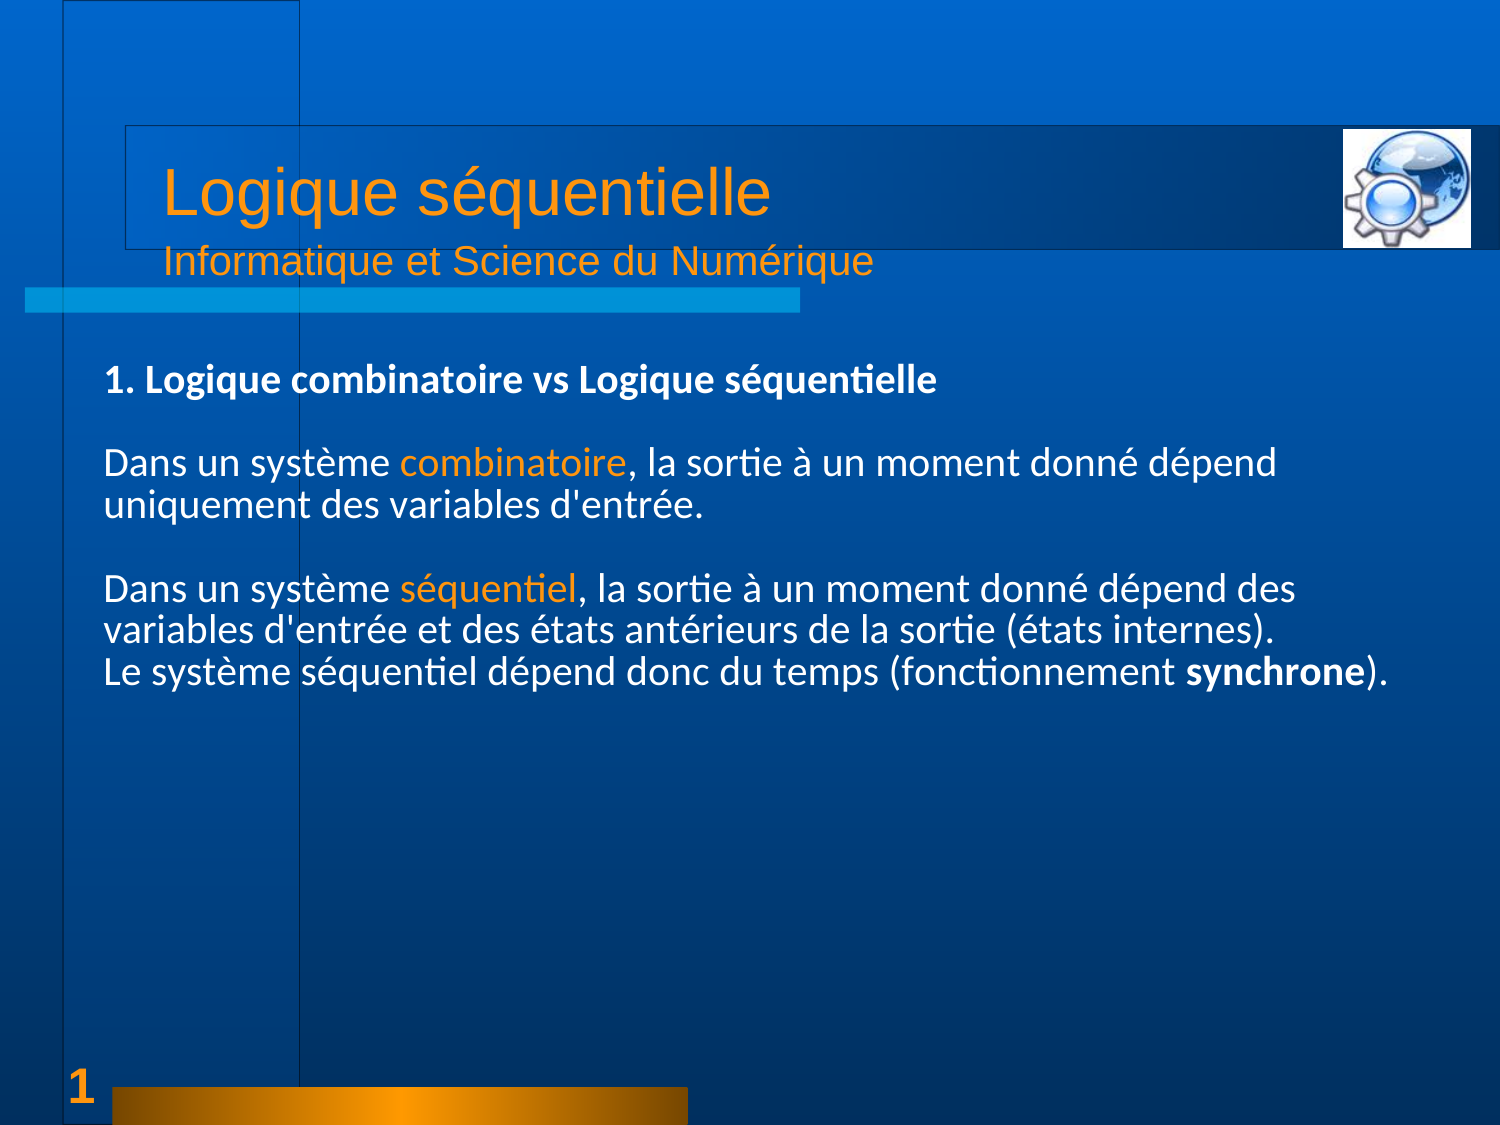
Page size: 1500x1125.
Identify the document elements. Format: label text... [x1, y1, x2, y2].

text_box 1. Logique combinatoire vs Logique séquentielle Dans un système combinatoire, la sortie à un moment donné dépend uniquement des variables d'entrée. Dans un système séquentiel, la sortie à un moment donné dépend des variables d'entrée et des états antérieurs de la sortie (états internes). Le système séquentiel dépend donc du temps (fonctionnement synchrone). [88, 354, 1418, 829]
picture [1343, 129, 1471, 248]
